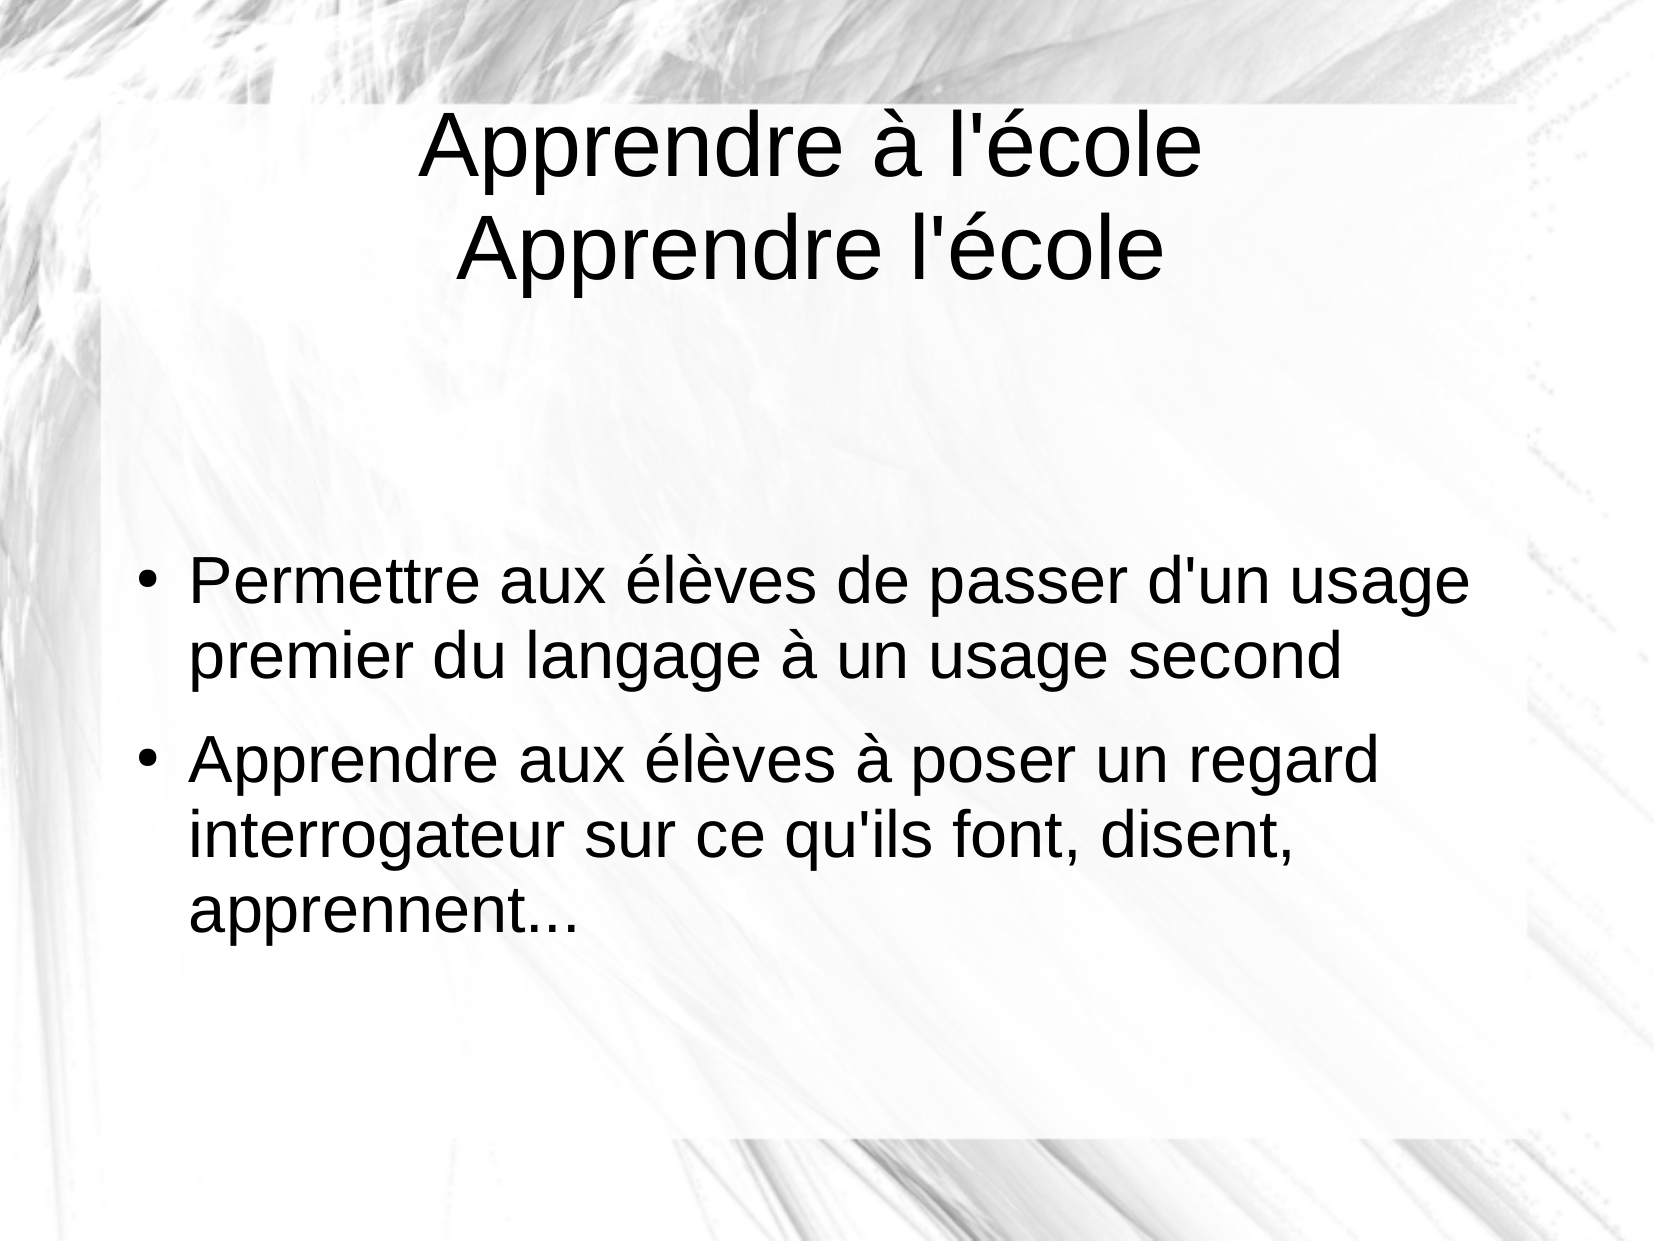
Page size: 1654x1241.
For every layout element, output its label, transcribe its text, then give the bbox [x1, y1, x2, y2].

picture [0, 0, 1654, 1241]
title Apprendre à l'école Apprendre l'école [118, 93, 1506, 299]
list Permettre aux élèves de passer d'un usage premier du langage à un usage second Apprendre aux élèves à poser un regard interrogateur sur ce qu'ils font, disent, apprennent... [118, 543, 1571, 1139]
